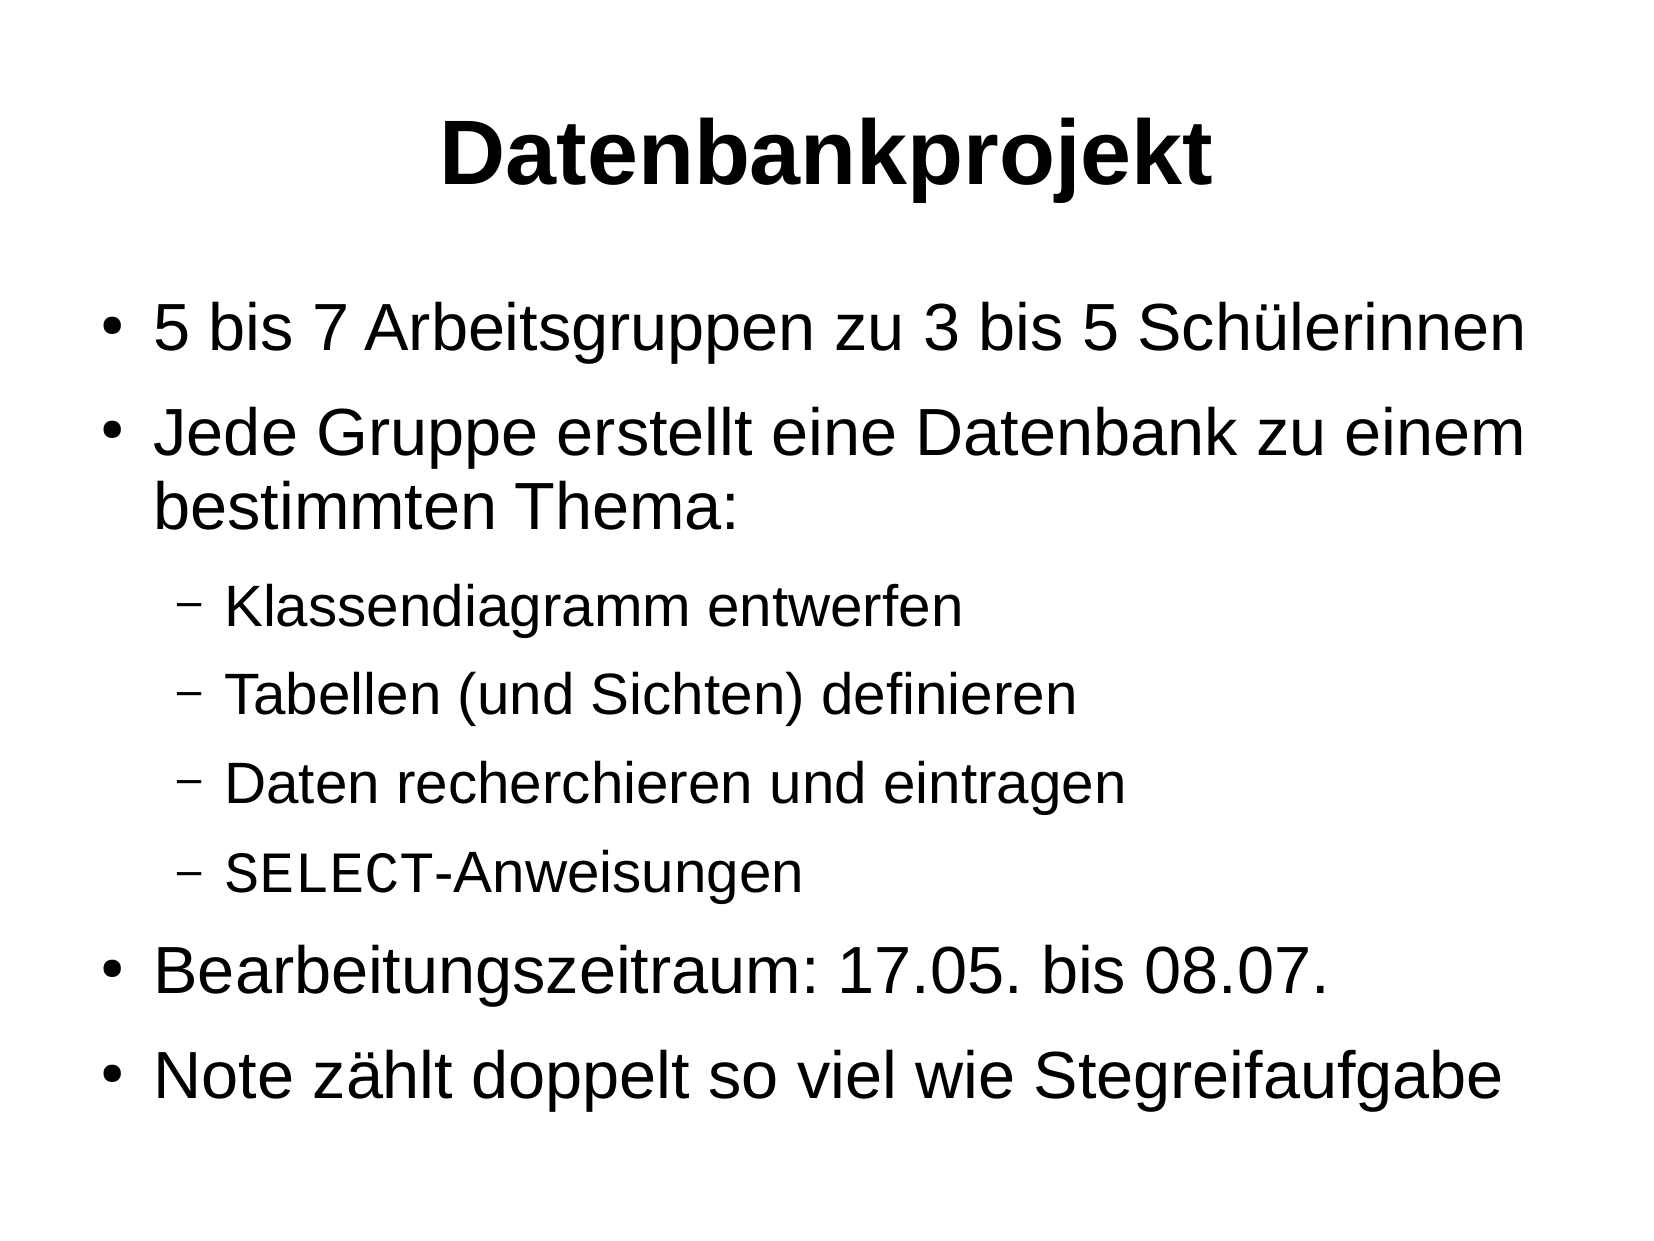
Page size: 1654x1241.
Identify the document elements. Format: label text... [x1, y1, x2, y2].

list 5 bis 7 Arbeitsgruppen zu 3 bis 5 Schülerinnen Jede Gruppe erstellt eine Datenbank zu einem bestimmten Thema: Klassendiagramm entwerfen Tabellen (und Sichten) definieren Daten recherchieren und eintragen SELECT-Anweisungen Bearbeitungszeitraum: 17.05. bis 08.07. Note zählt doppelt so viel wie Stegreifaufgabe [82, 290, 1571, 1110]
title Datenbankprojekt [82, 49, 1571, 257]
